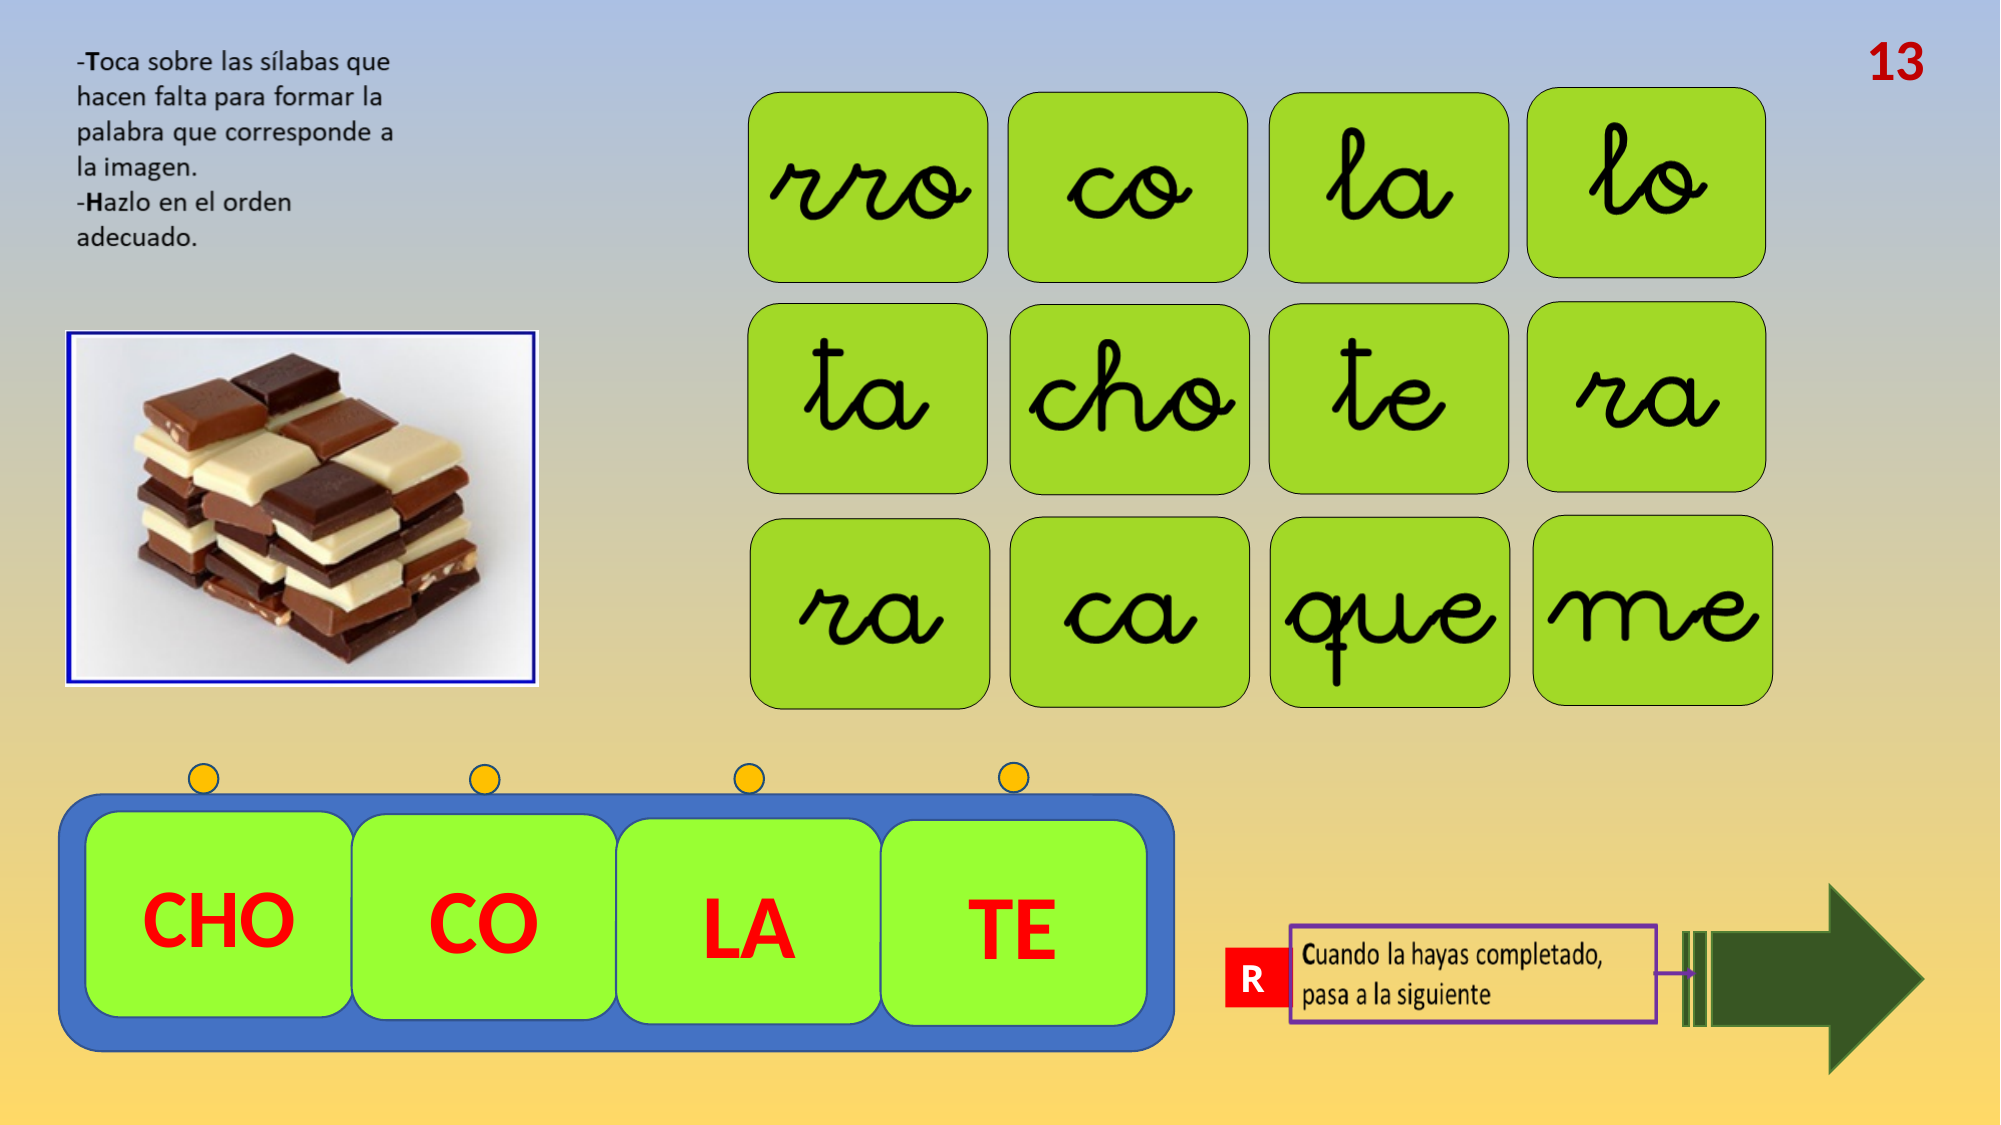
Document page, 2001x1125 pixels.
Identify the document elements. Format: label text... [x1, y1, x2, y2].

text_box [998, 762, 1029, 793]
text_box 13 [1851, 14, 1979, 100]
picture [747, 91, 989, 284]
picture [58, 34, 431, 272]
picture [749, 518, 991, 710]
text_box CHO [85, 811, 353, 1018]
text_box R [1225, 947, 1285, 1008]
picture [65, 330, 539, 687]
picture [1532, 514, 1774, 707]
picture [1268, 303, 1510, 495]
picture [747, 302, 989, 495]
text_box [1711, 885, 1924, 1073]
picture [1526, 86, 1767, 279]
picture [1007, 91, 1249, 284]
picture [1268, 92, 1510, 284]
picture [1269, 516, 1511, 709]
picture [1009, 516, 1251, 708]
picture [1526, 301, 1767, 493]
text_box LA [616, 818, 882, 1025]
picture [1285, 922, 1707, 1035]
text_box [58, 764, 1175, 1052]
text_box CO [351, 814, 617, 1021]
text_box TE [880, 819, 1147, 1026]
picture [1009, 303, 1251, 496]
